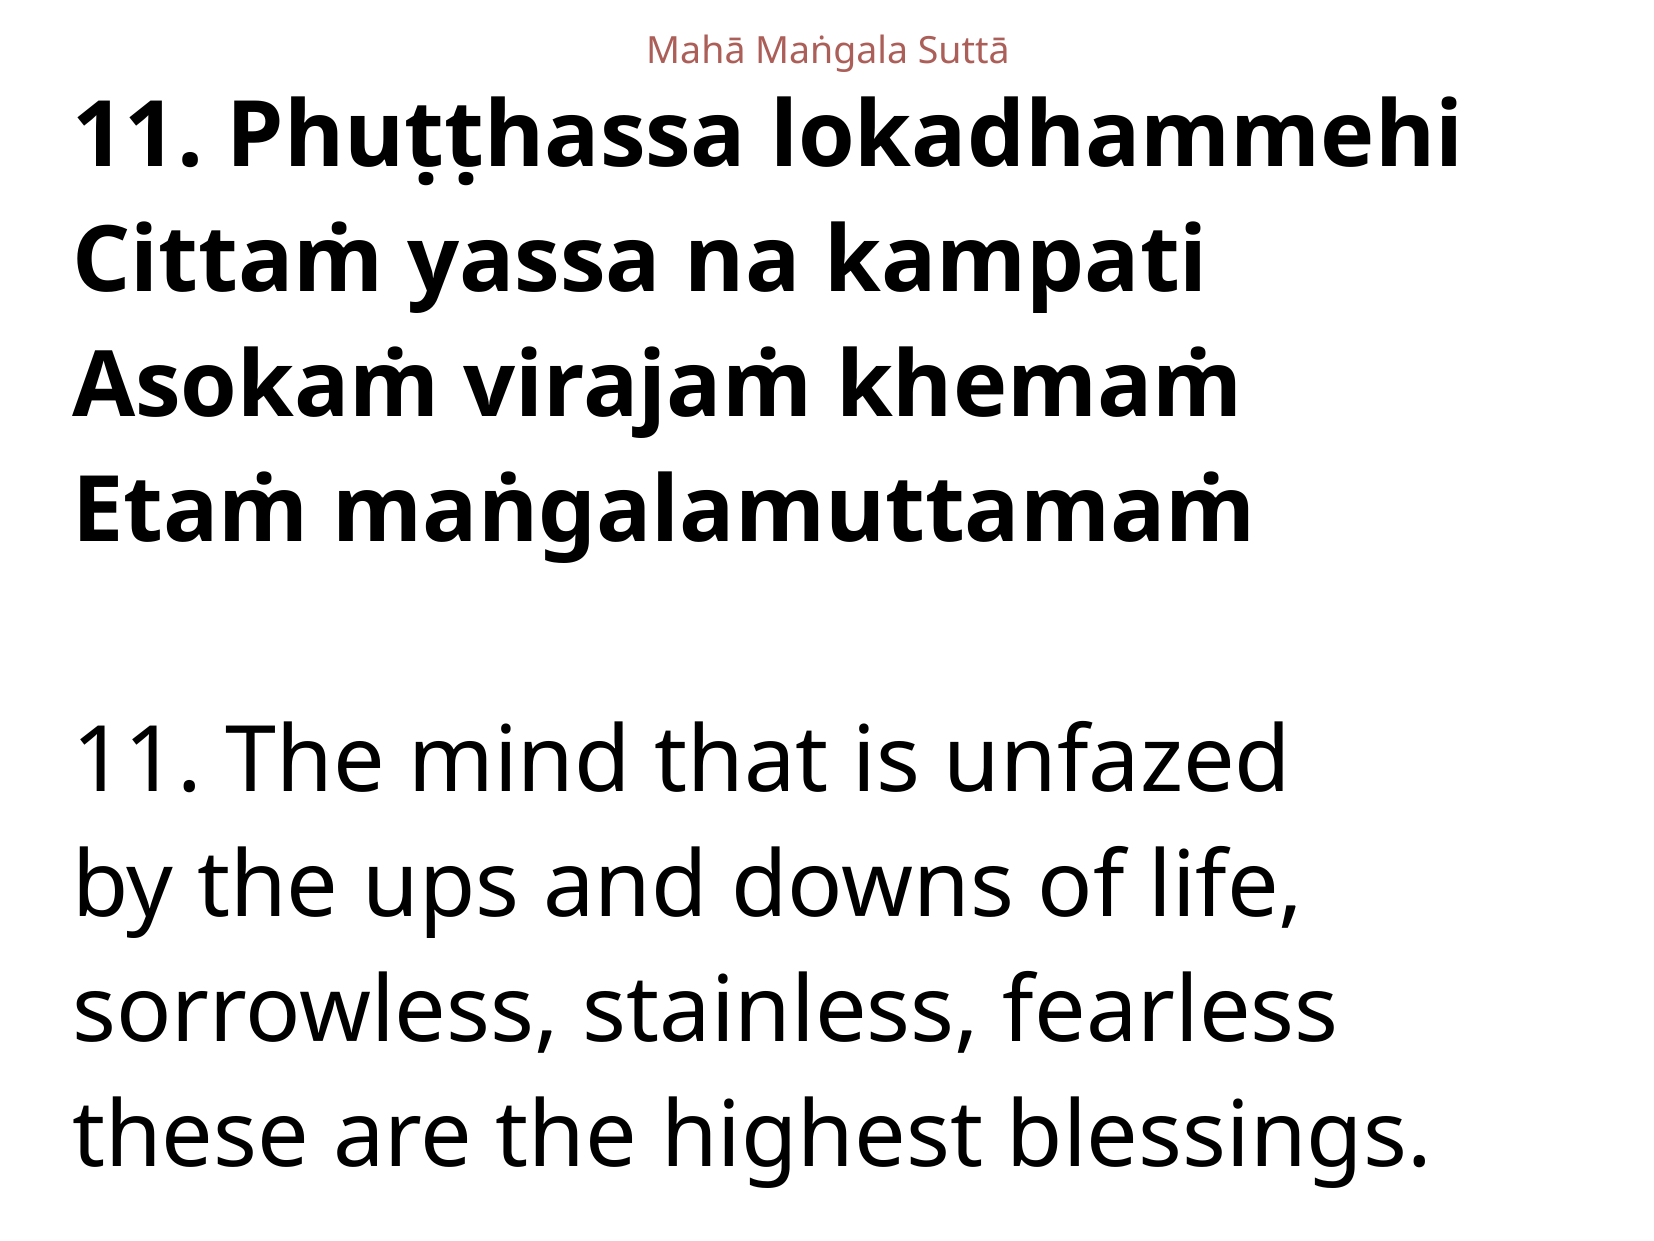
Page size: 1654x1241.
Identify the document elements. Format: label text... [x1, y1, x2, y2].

text_box 11. Phuṭṭhassa lokadhammehi Cittaṁ yassa na kampati Asokaṁ virajaṁ khemaṁ Etaṁ maṅgalamuttamaṁ 11. The mind that is unfazed by the ups and downs of life, sorrowless, stainless, fearless these are the highest blessings. [72, 97, 1631, 1203]
text_box Mahā Maṅgala Suttā [0, 16, 1653, 97]
